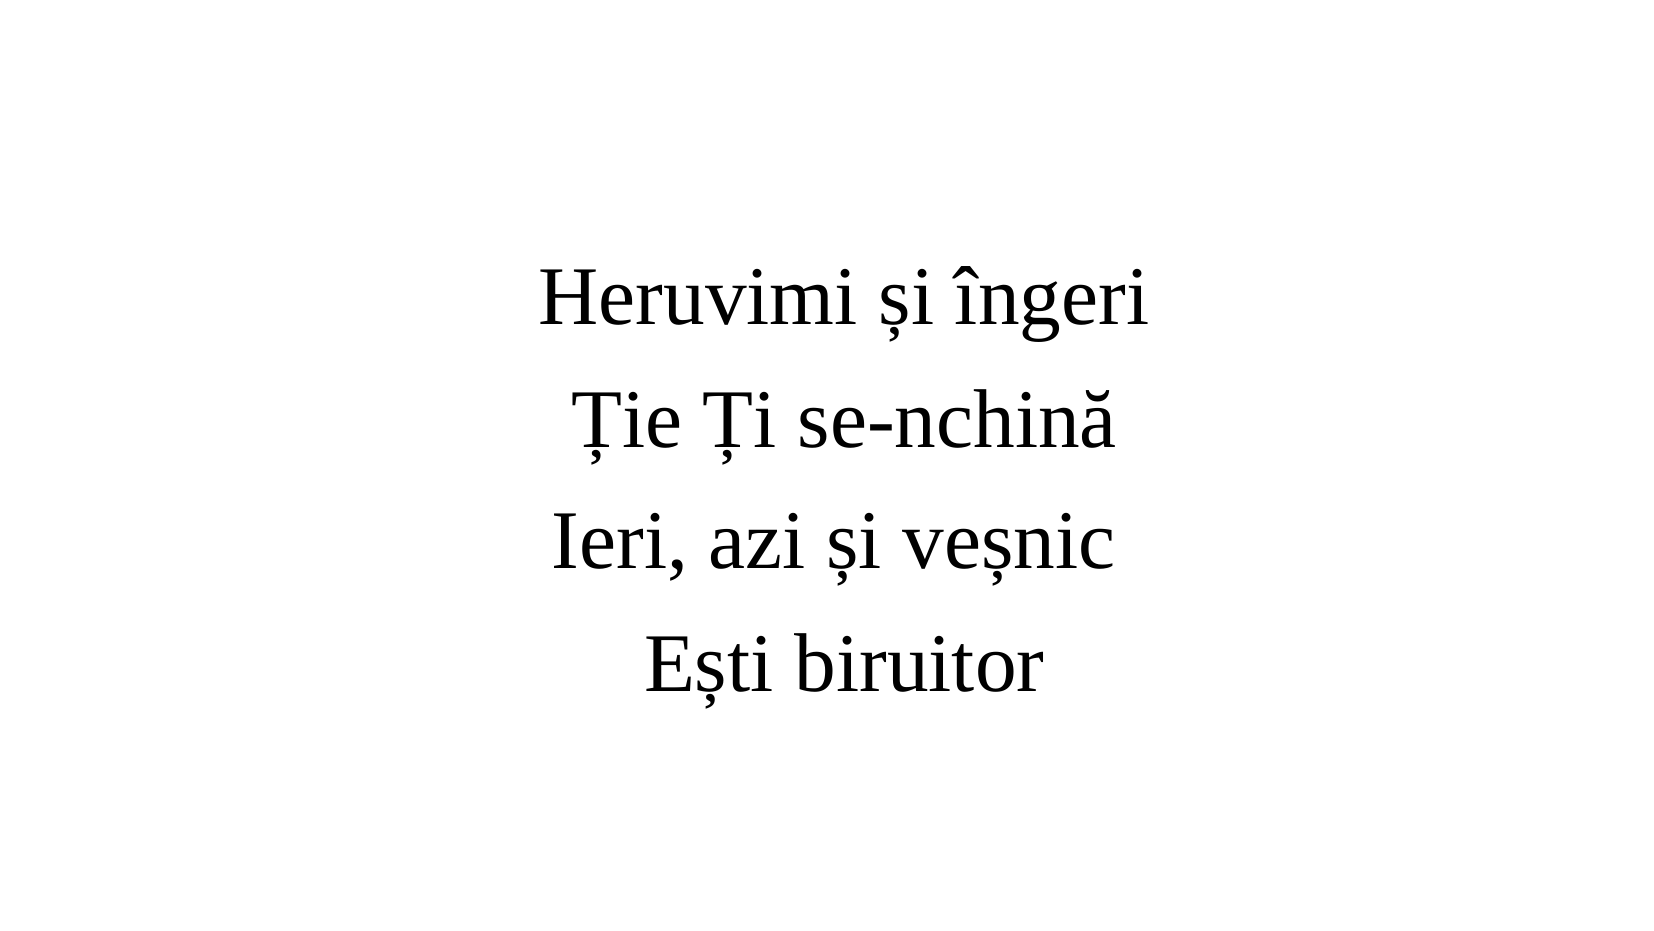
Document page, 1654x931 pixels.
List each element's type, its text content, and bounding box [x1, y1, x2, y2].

subtitle Heruvimi și îngeri Ție Ți se-nchină Ieri, azi și veșnic Ești biruitor [177, 241, 1512, 708]
